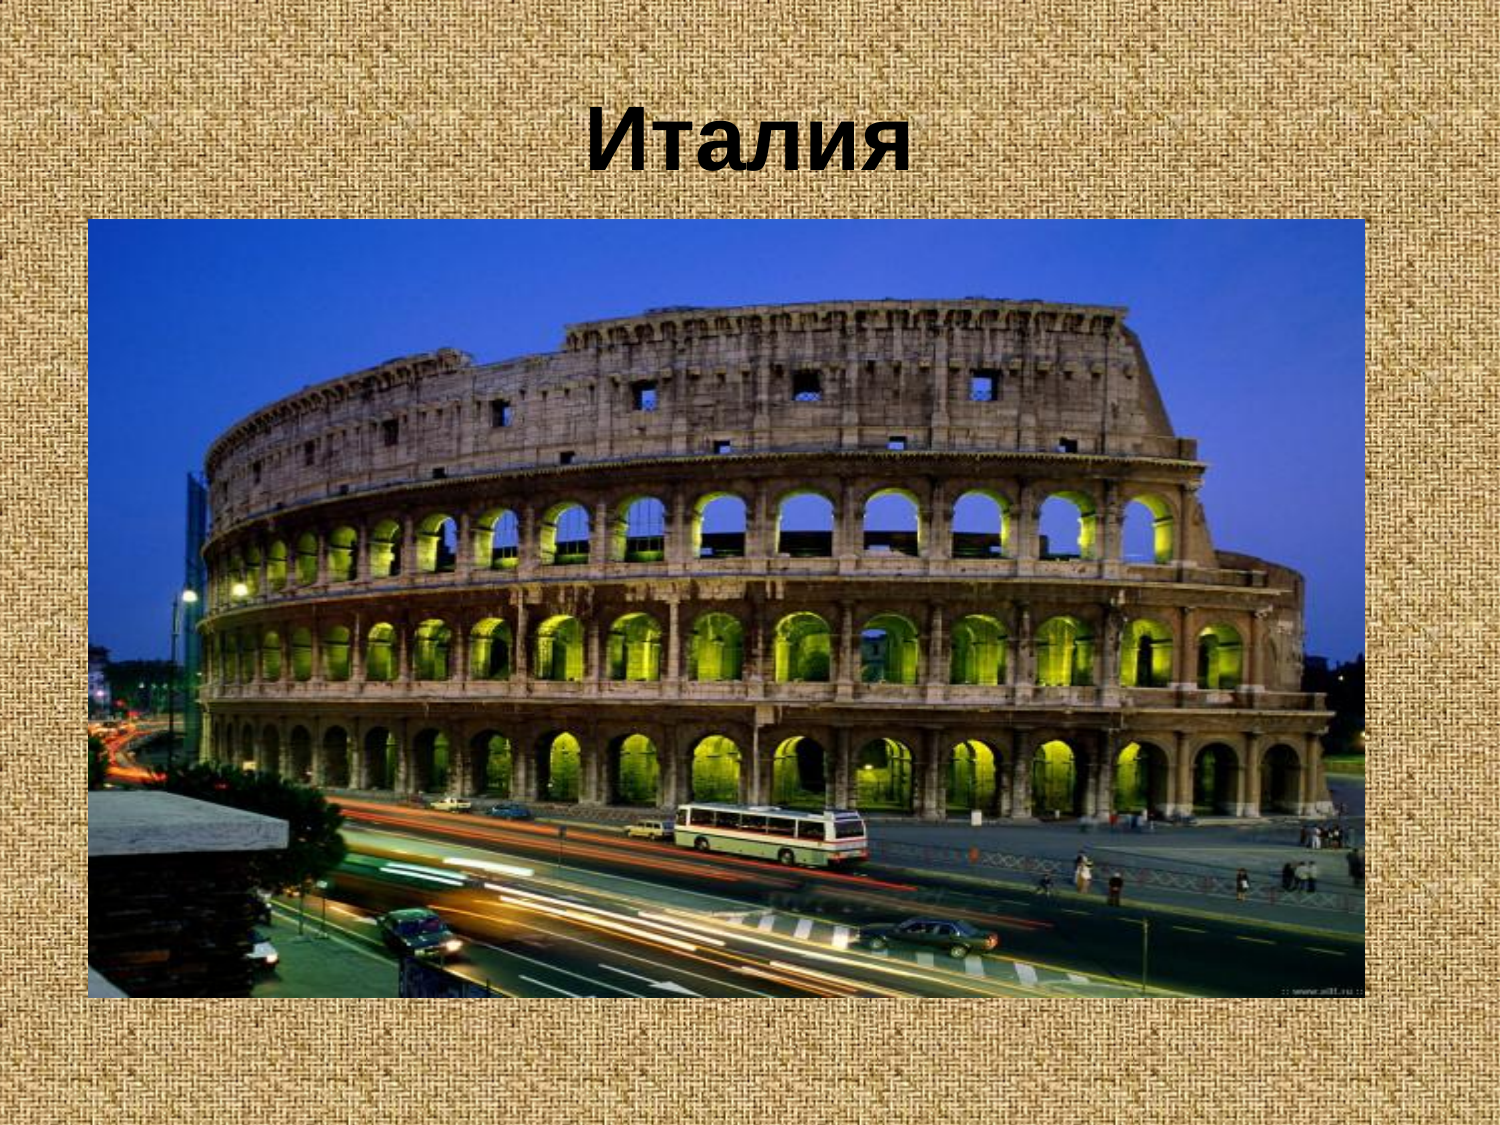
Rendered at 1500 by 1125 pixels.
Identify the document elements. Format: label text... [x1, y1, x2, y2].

title Италия [75, 45, 1426, 233]
text_box [88, 220, 1365, 998]
picture [0, 0, 1500, 1125]
